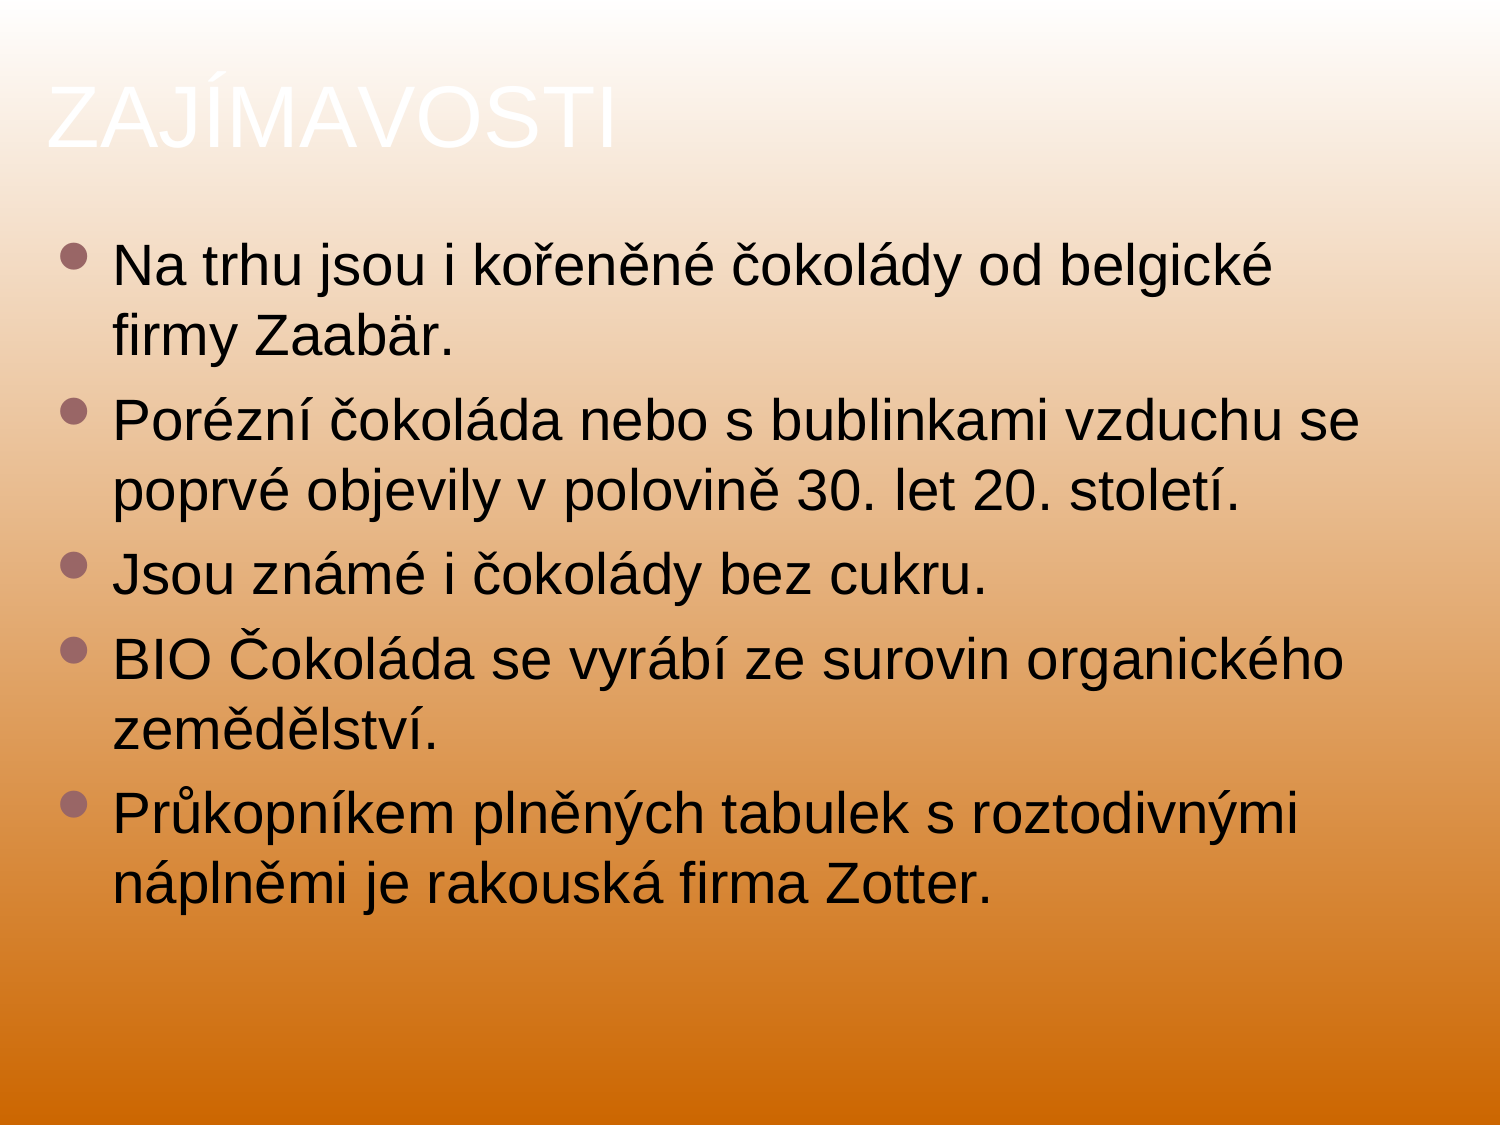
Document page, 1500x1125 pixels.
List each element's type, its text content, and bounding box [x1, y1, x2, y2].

title ZAJÍMAVOSTI [31, 37, 1347, 188]
list Na trhu jsou i kořeněné čokolády od belgické firmy Zaabär. Porézní čokoláda nebo s bublinkami vzduchu se poprvé objevily v polovině 30. let 20. století. Jsou známé i čokolády bez cukru. BIO Čokoláda se vyrábí ze surovin organického zemědělství. Průkopníkem plněných tabulek s roztodivnými náplněmi je rakouská firma Zotter. [41, 219, 1424, 1017]
